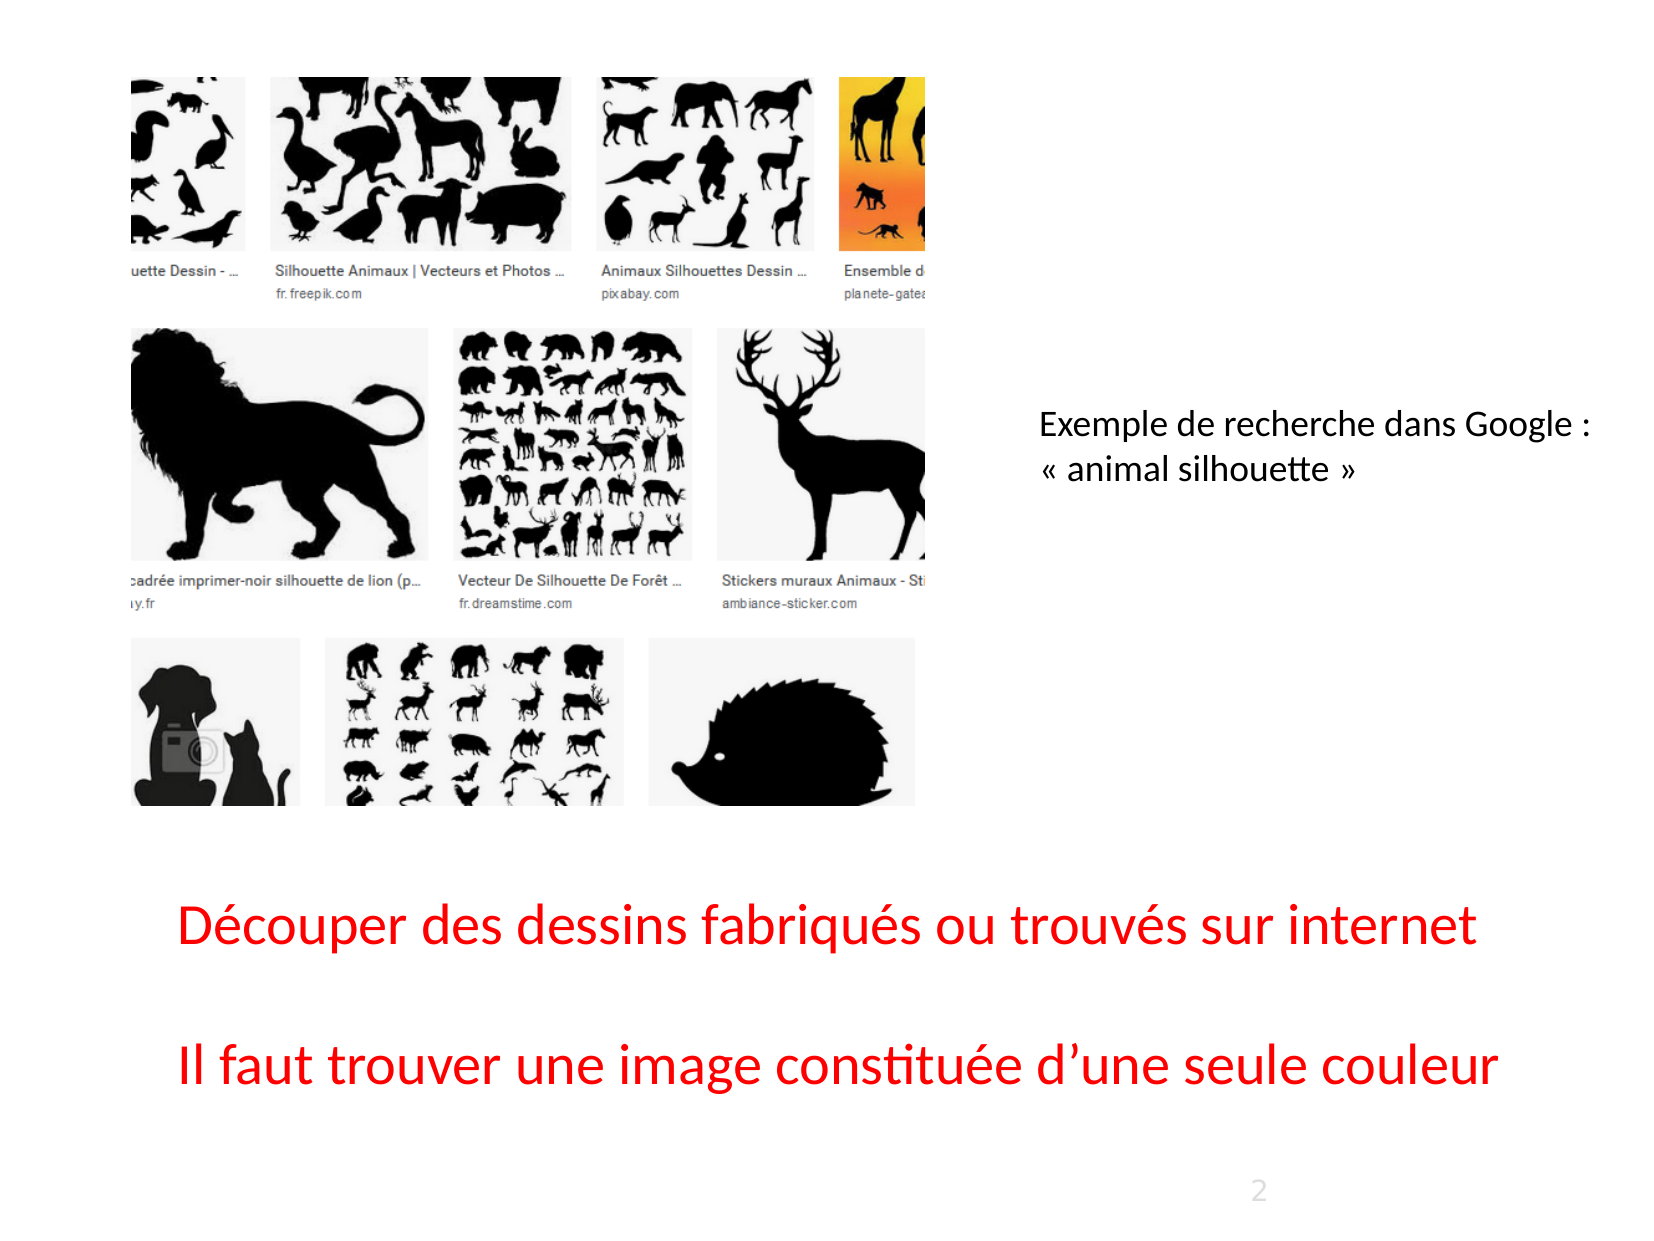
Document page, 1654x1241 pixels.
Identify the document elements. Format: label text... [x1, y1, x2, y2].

text_box Découper des dessins fabriqués ou trouvés sur internet Il faut trouver une image constituée d’une seule couleur [162, 878, 1615, 1107]
text_box Exemple de recherche dans Google : « animal silhouette » [1024, 391, 1615, 498]
text_box [1250, 1172, 1636, 1241]
picture [131, 77, 925, 806]
